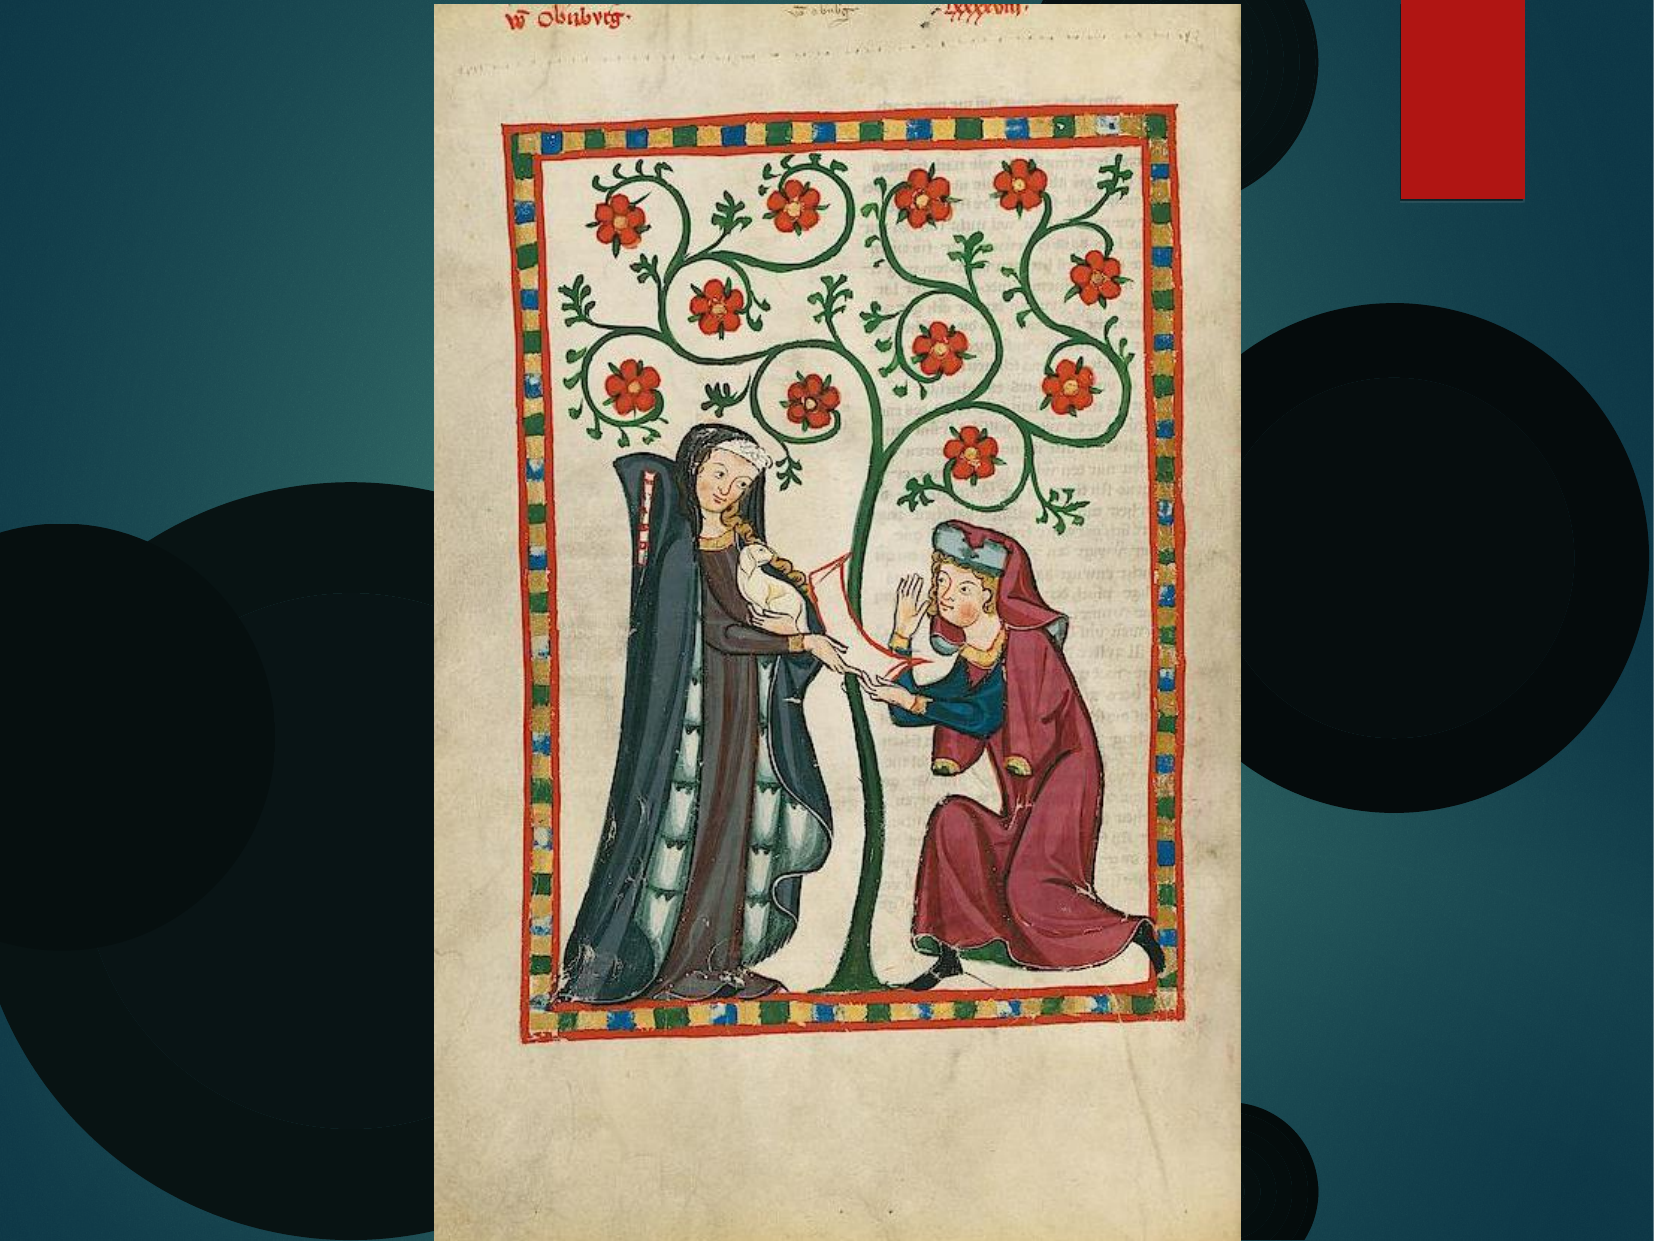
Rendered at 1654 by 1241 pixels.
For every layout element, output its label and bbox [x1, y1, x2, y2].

picture [434, 4, 1241, 1241]
